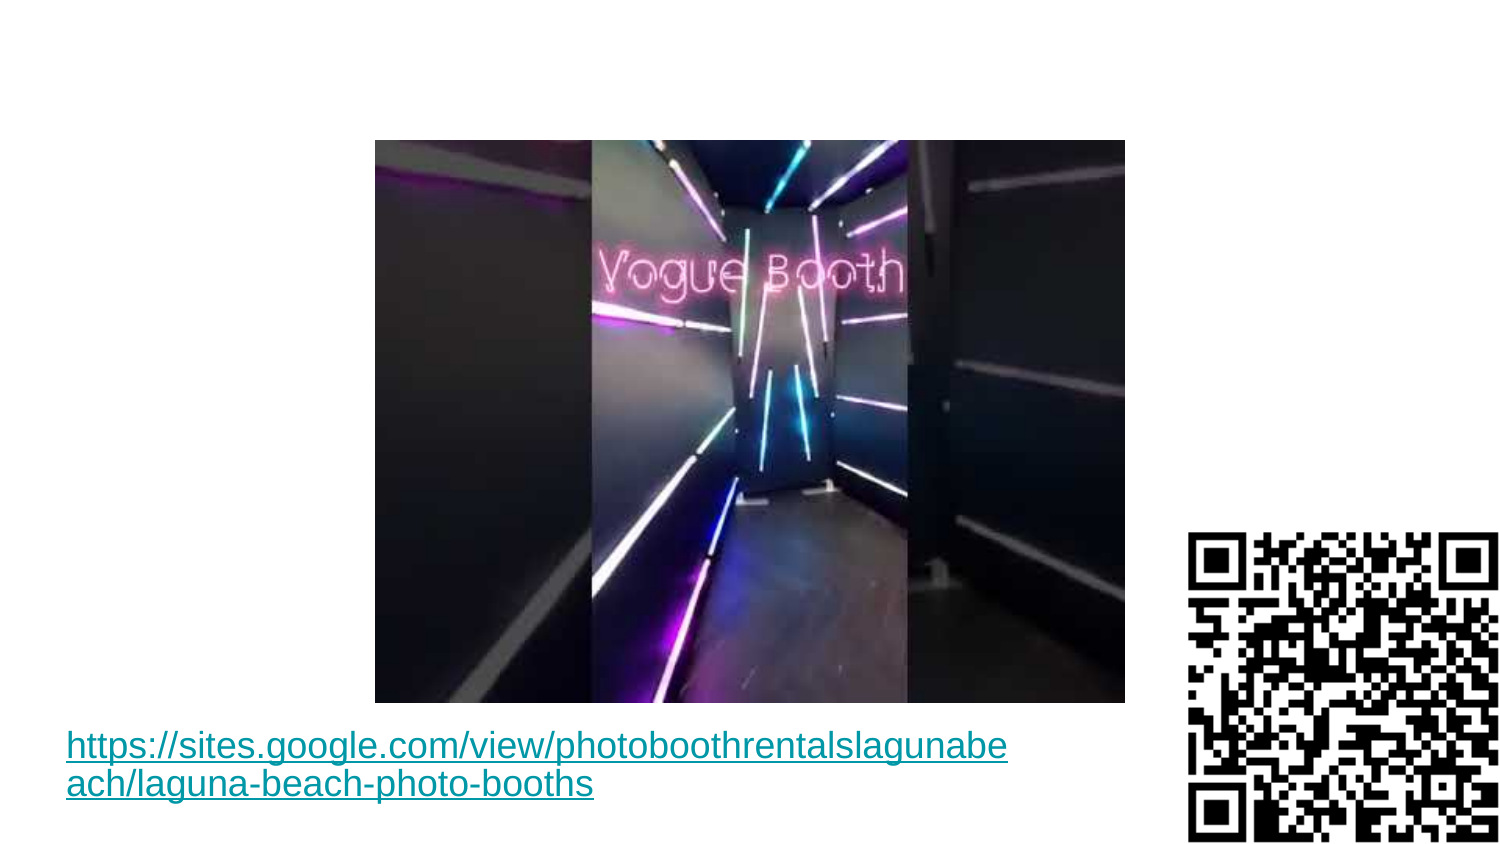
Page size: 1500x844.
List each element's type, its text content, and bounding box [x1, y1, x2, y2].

list https://sites.google.com/view/photoboothrentalslagunabeach/laguna-beach-photo-booths [51, 694, 1036, 794]
picture [375, 140, 1125, 704]
picture [1187, 531, 1500, 844]
